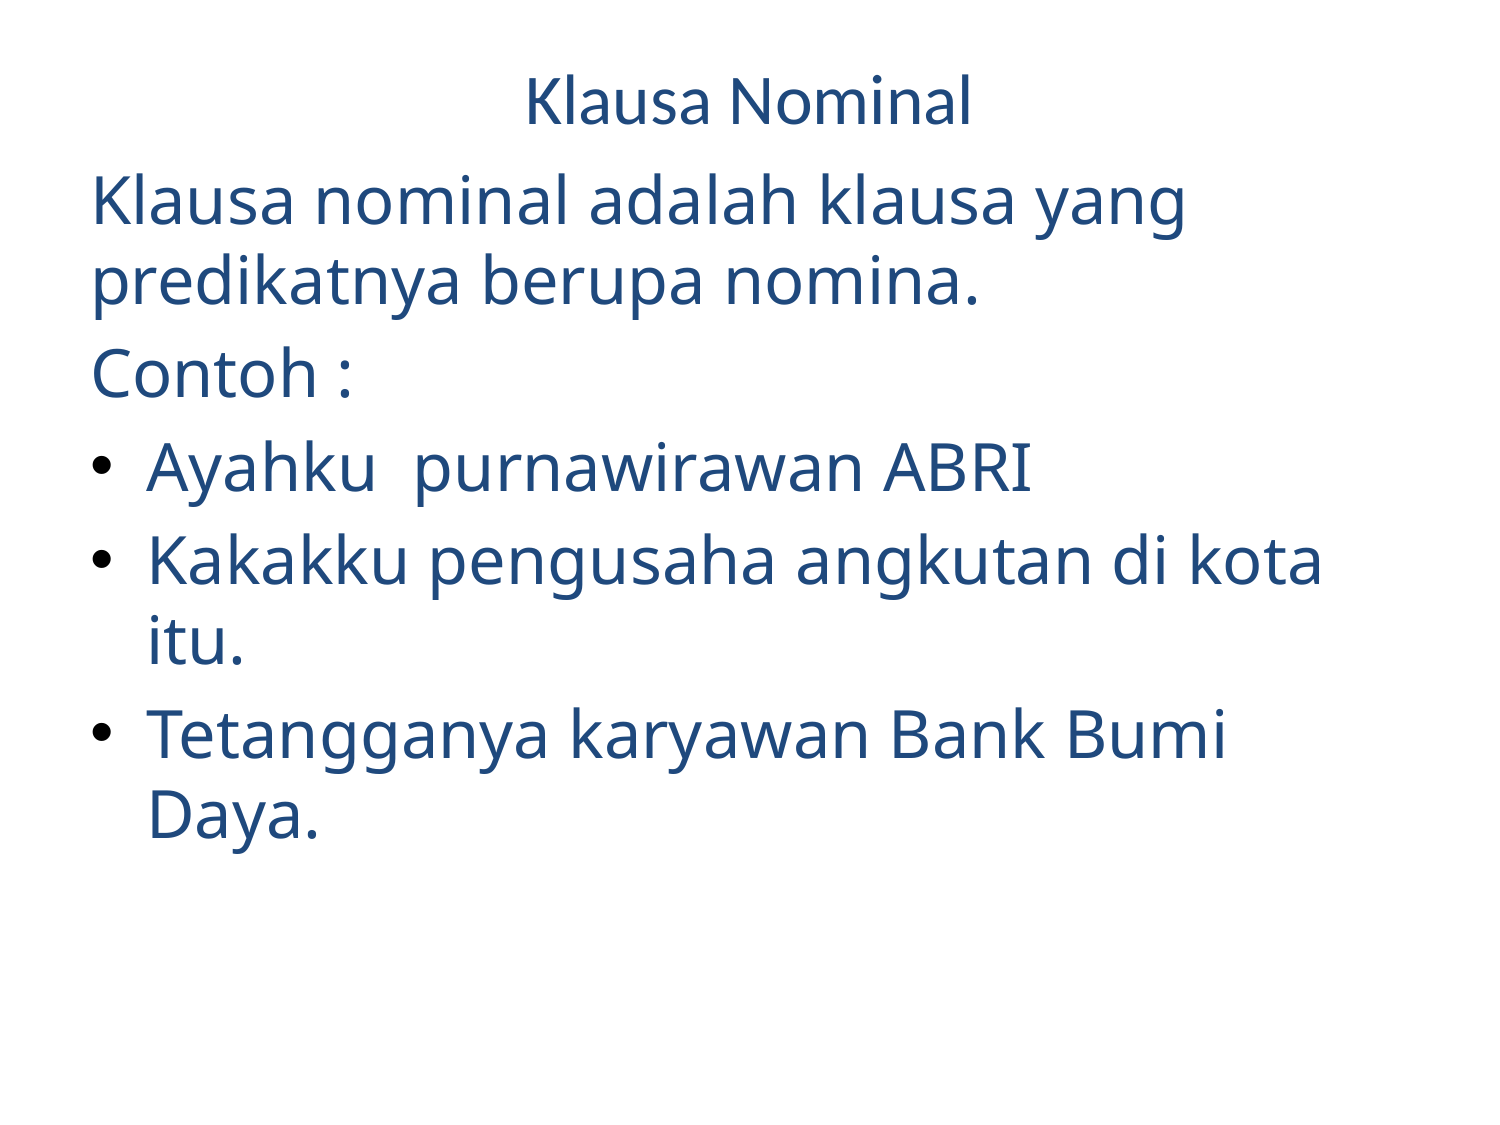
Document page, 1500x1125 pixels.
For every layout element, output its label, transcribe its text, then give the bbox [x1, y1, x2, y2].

title Klausa Nominal [75, 45, 1425, 149]
list Klausa nominal adalah klausa yang predikatnya berupa nomina. Contoh : Ayahku purnawirawan ABRI Kakakku pengusaha angkutan di kota itu. Tetangganya karyawan Bank Bumi Daya. [75, 149, 1425, 893]
